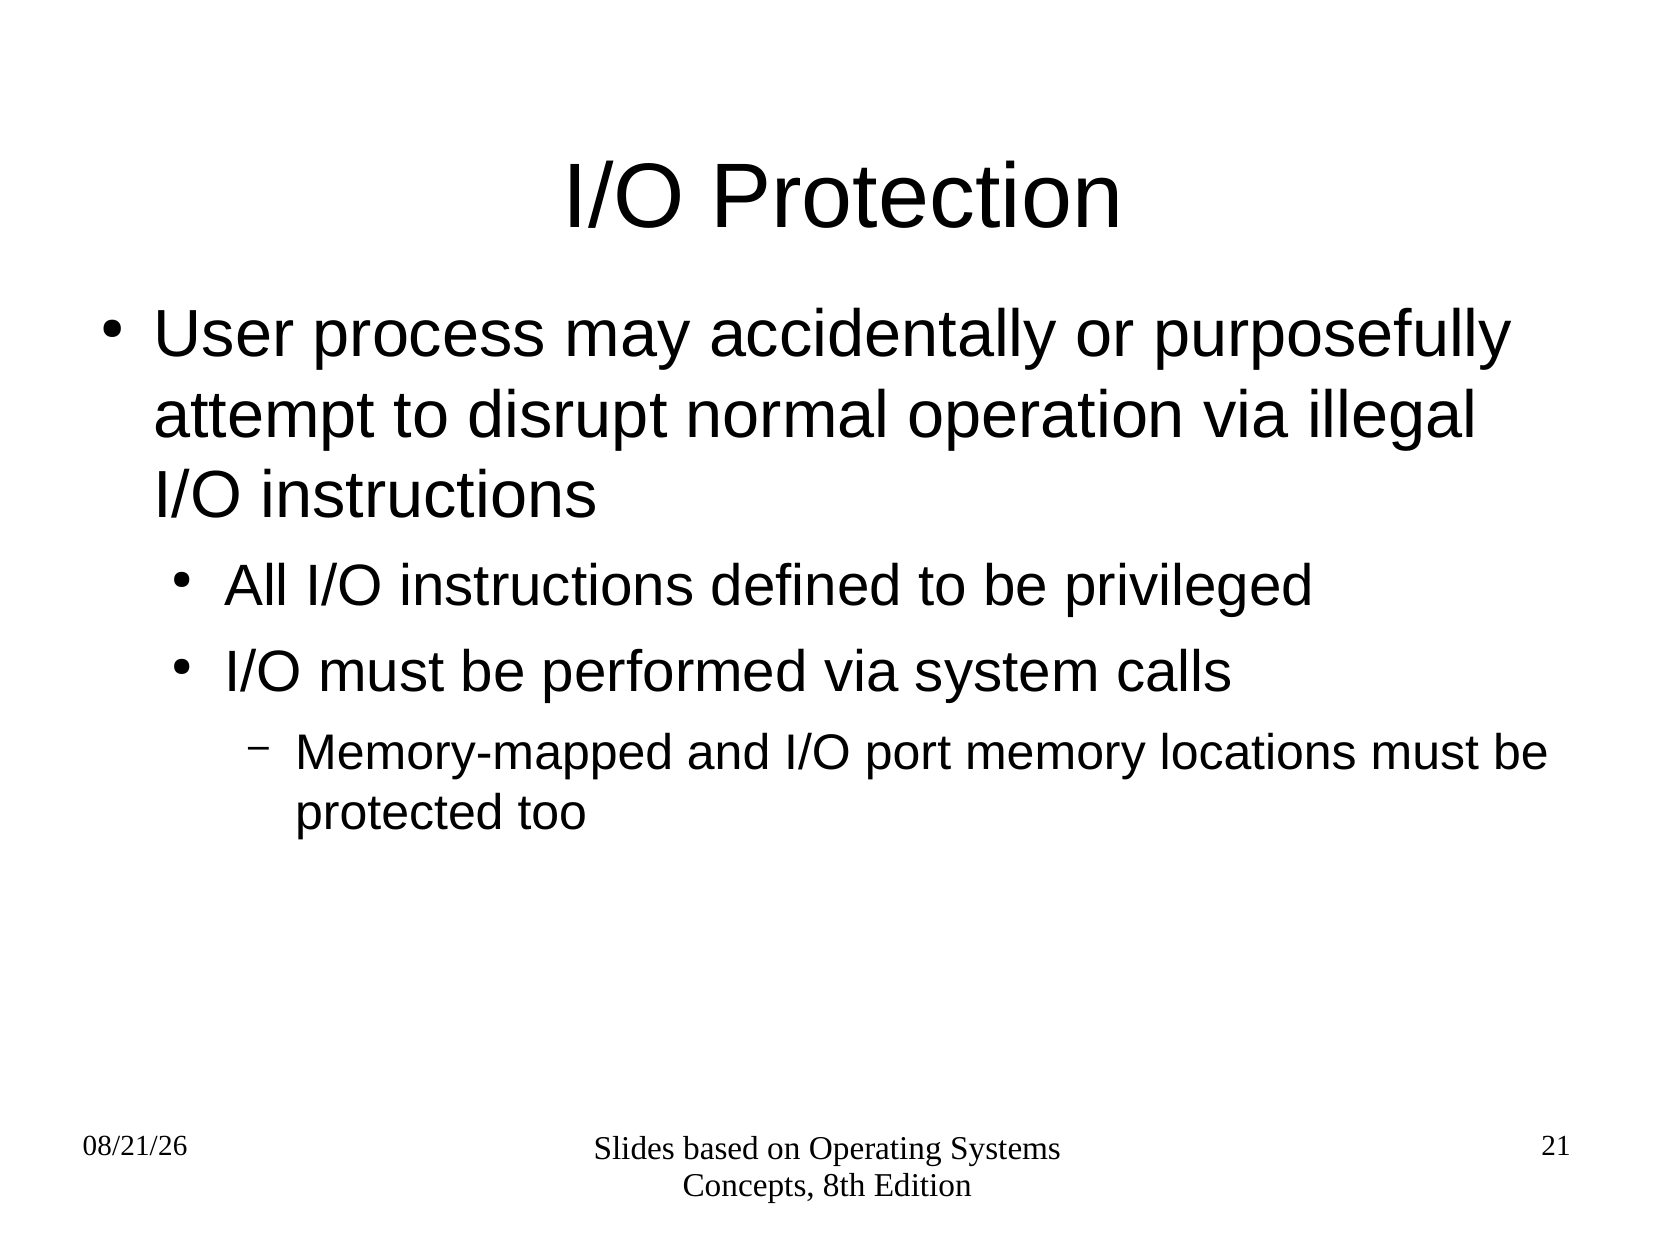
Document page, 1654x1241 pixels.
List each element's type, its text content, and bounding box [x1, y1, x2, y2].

list User process may accidentally or purposefully attempt to disrupt normal operation via illegal I/O instructions All I/O instructions defined to be privileged I/O must be performed via system calls Memory-mapped and I/O port memory locations must be protected too [82, 290, 1571, 1010]
title I/O Protection [82, 49, 1571, 257]
